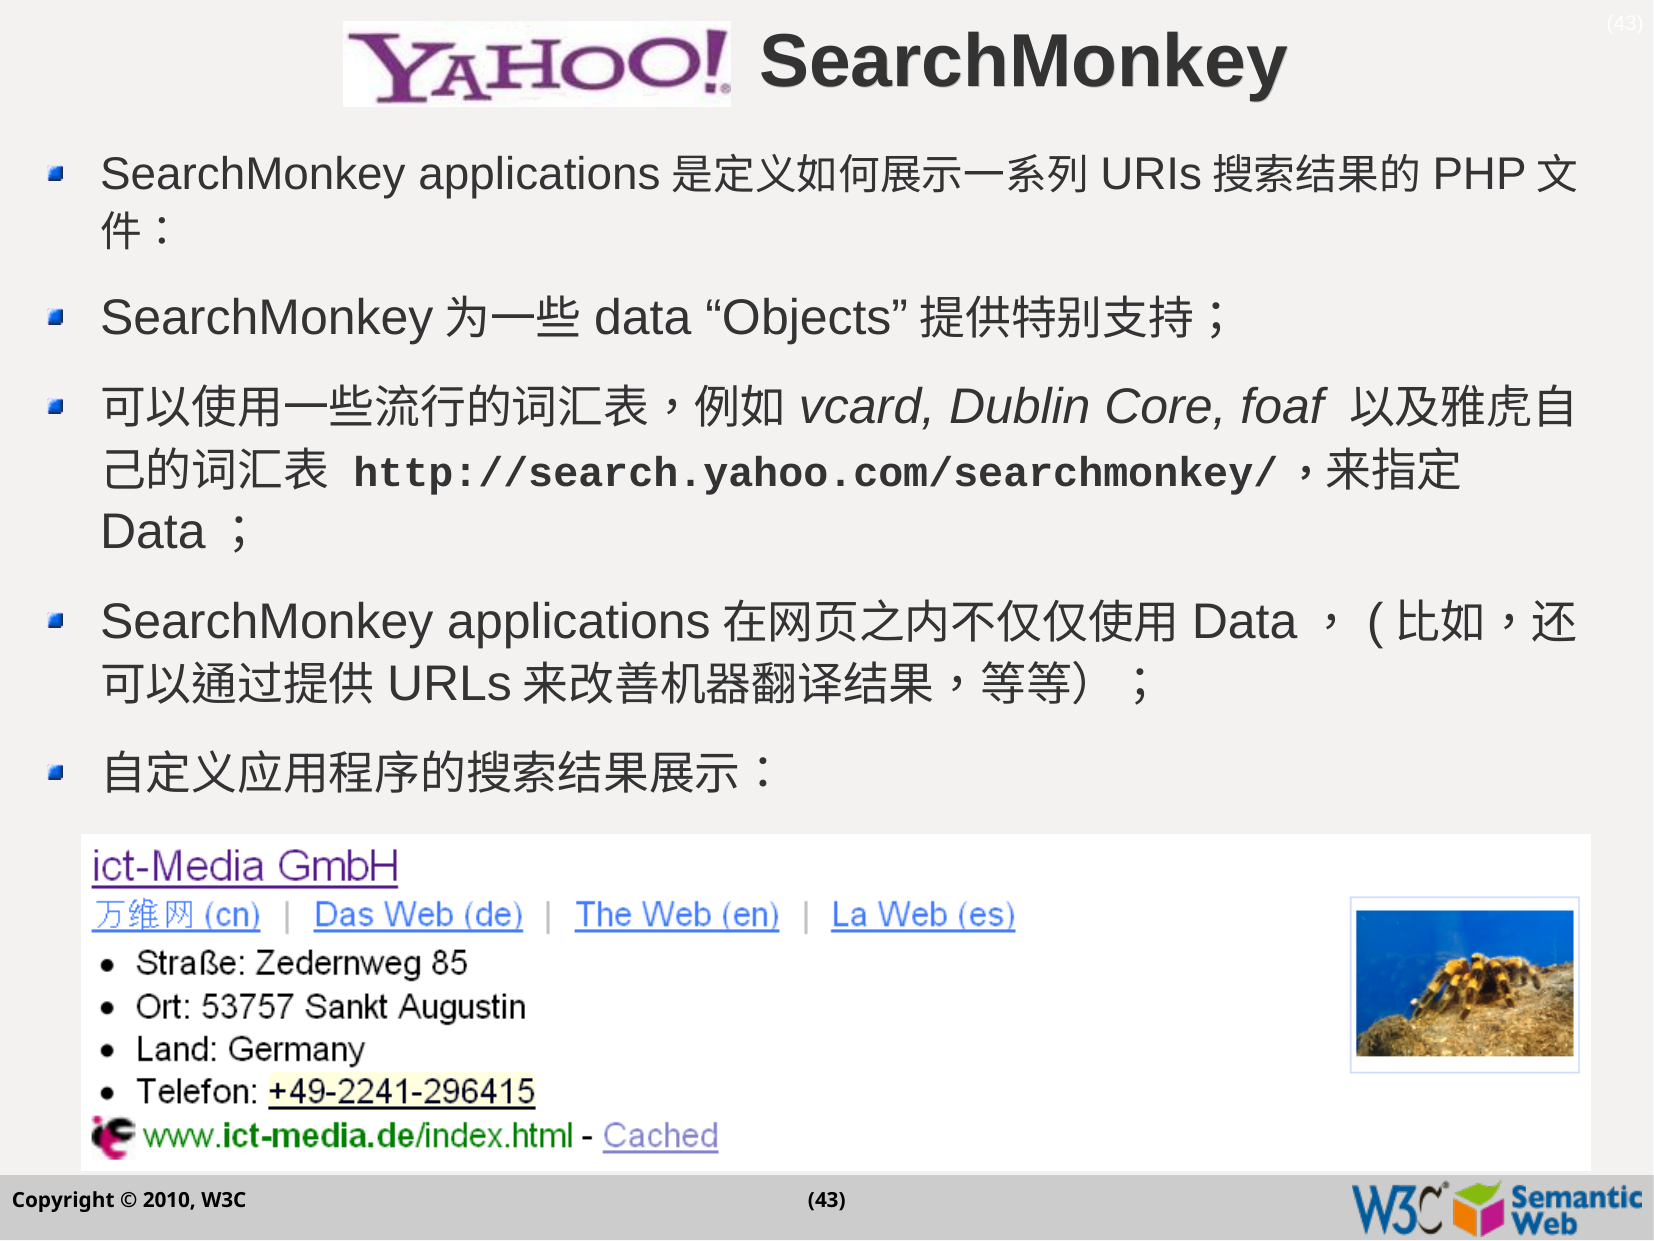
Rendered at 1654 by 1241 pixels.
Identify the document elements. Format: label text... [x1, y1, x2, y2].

list SearchMonkey applications是定义如何展示一系列URIs搜索结果的PHP文件： SearchMonkey为一些data “Objects”提供特别支持； 可以使用一些流行的词汇表，例如vcard, Dublin Core, foaf 以及雅虎自己的词汇表 http://search.yahoo.com/searchmonkey/，来指定Data； SearchMonkey applications在网页之内不仅仅使用Data，(比如，还可以通过提供URLs来改善机器翻译结果，等等）； 自定义应用程序的搜索结果展示： [29, 144, 1617, 795]
picture [343, 21, 731, 107]
title SearchMonkey [0, 7, 1654, 111]
picture [1352, 1178, 1642, 1237]
picture [81, 834, 1591, 1171]
